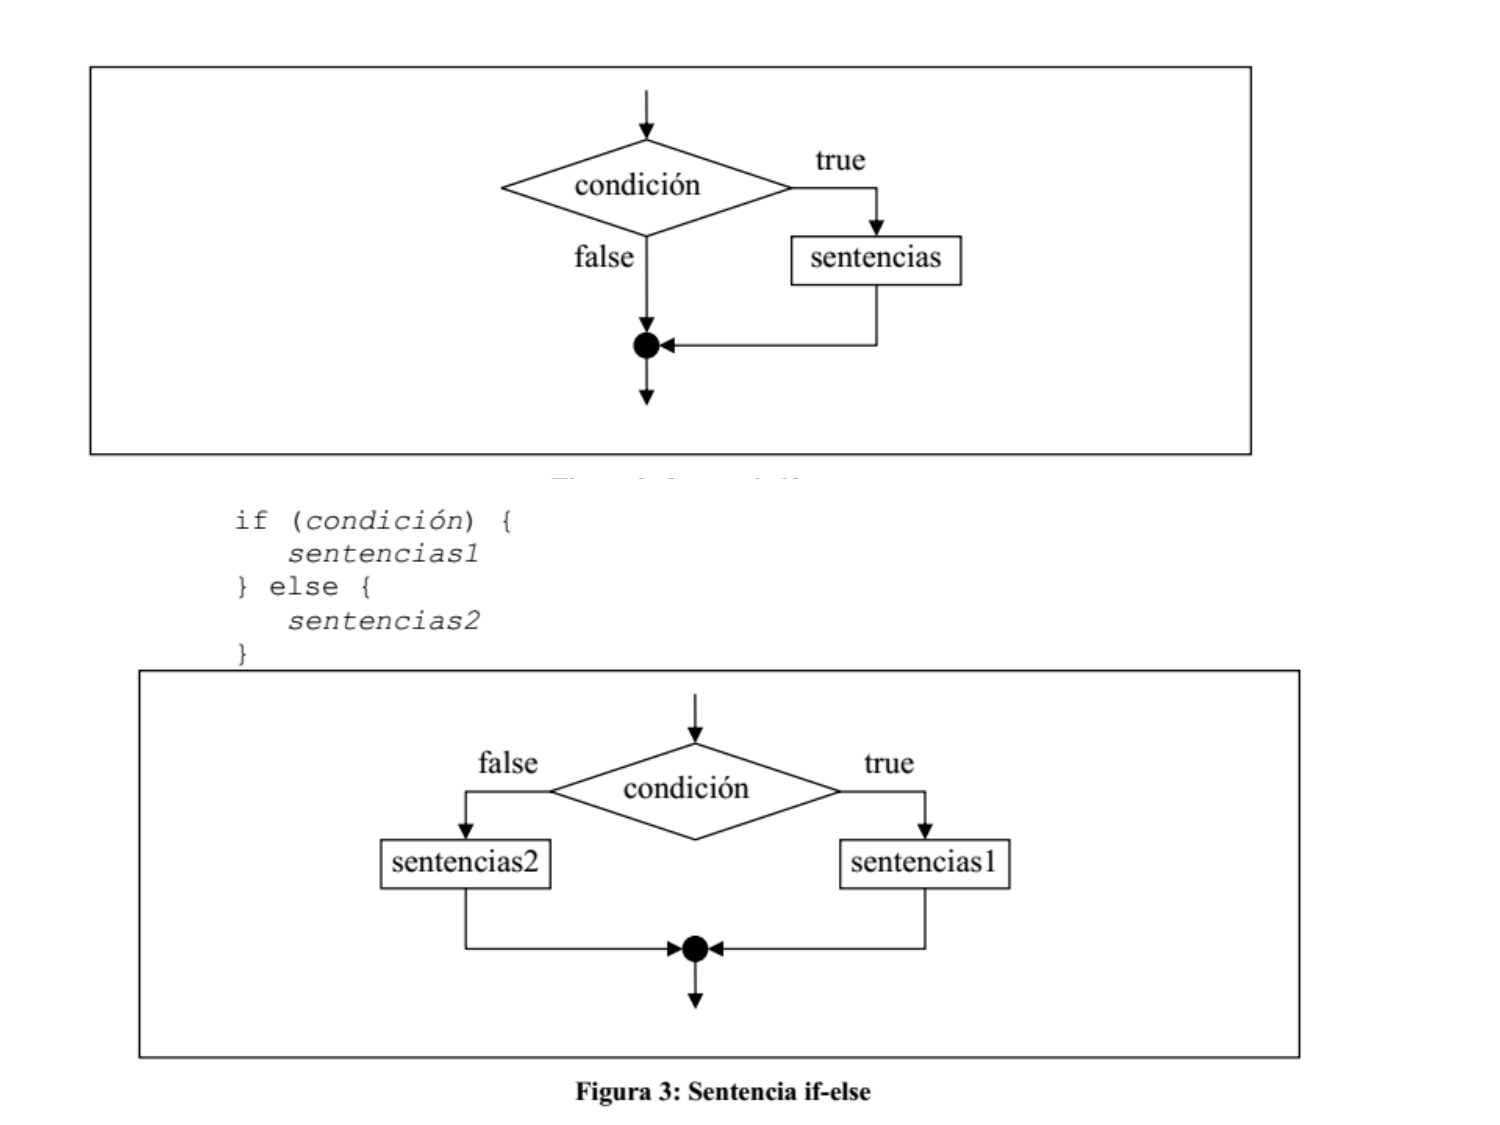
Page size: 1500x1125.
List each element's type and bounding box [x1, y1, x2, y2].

picture [76, 54, 1321, 1125]
